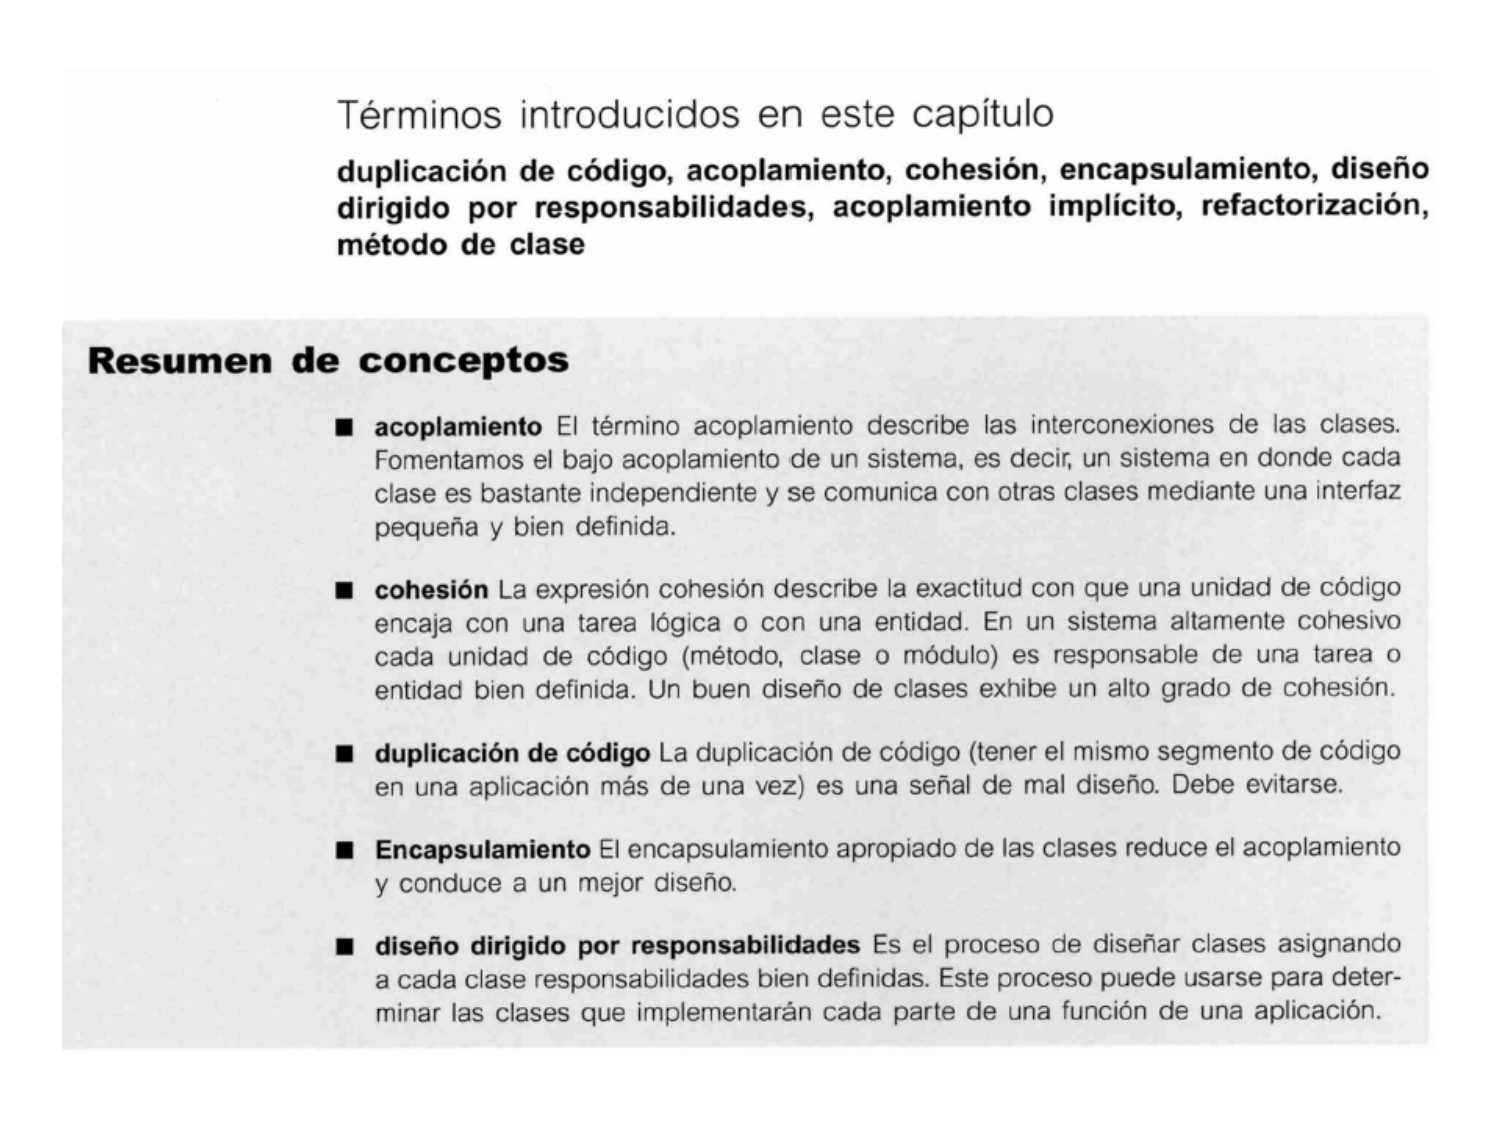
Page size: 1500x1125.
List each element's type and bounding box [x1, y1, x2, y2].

picture [62, 69, 1438, 1056]
